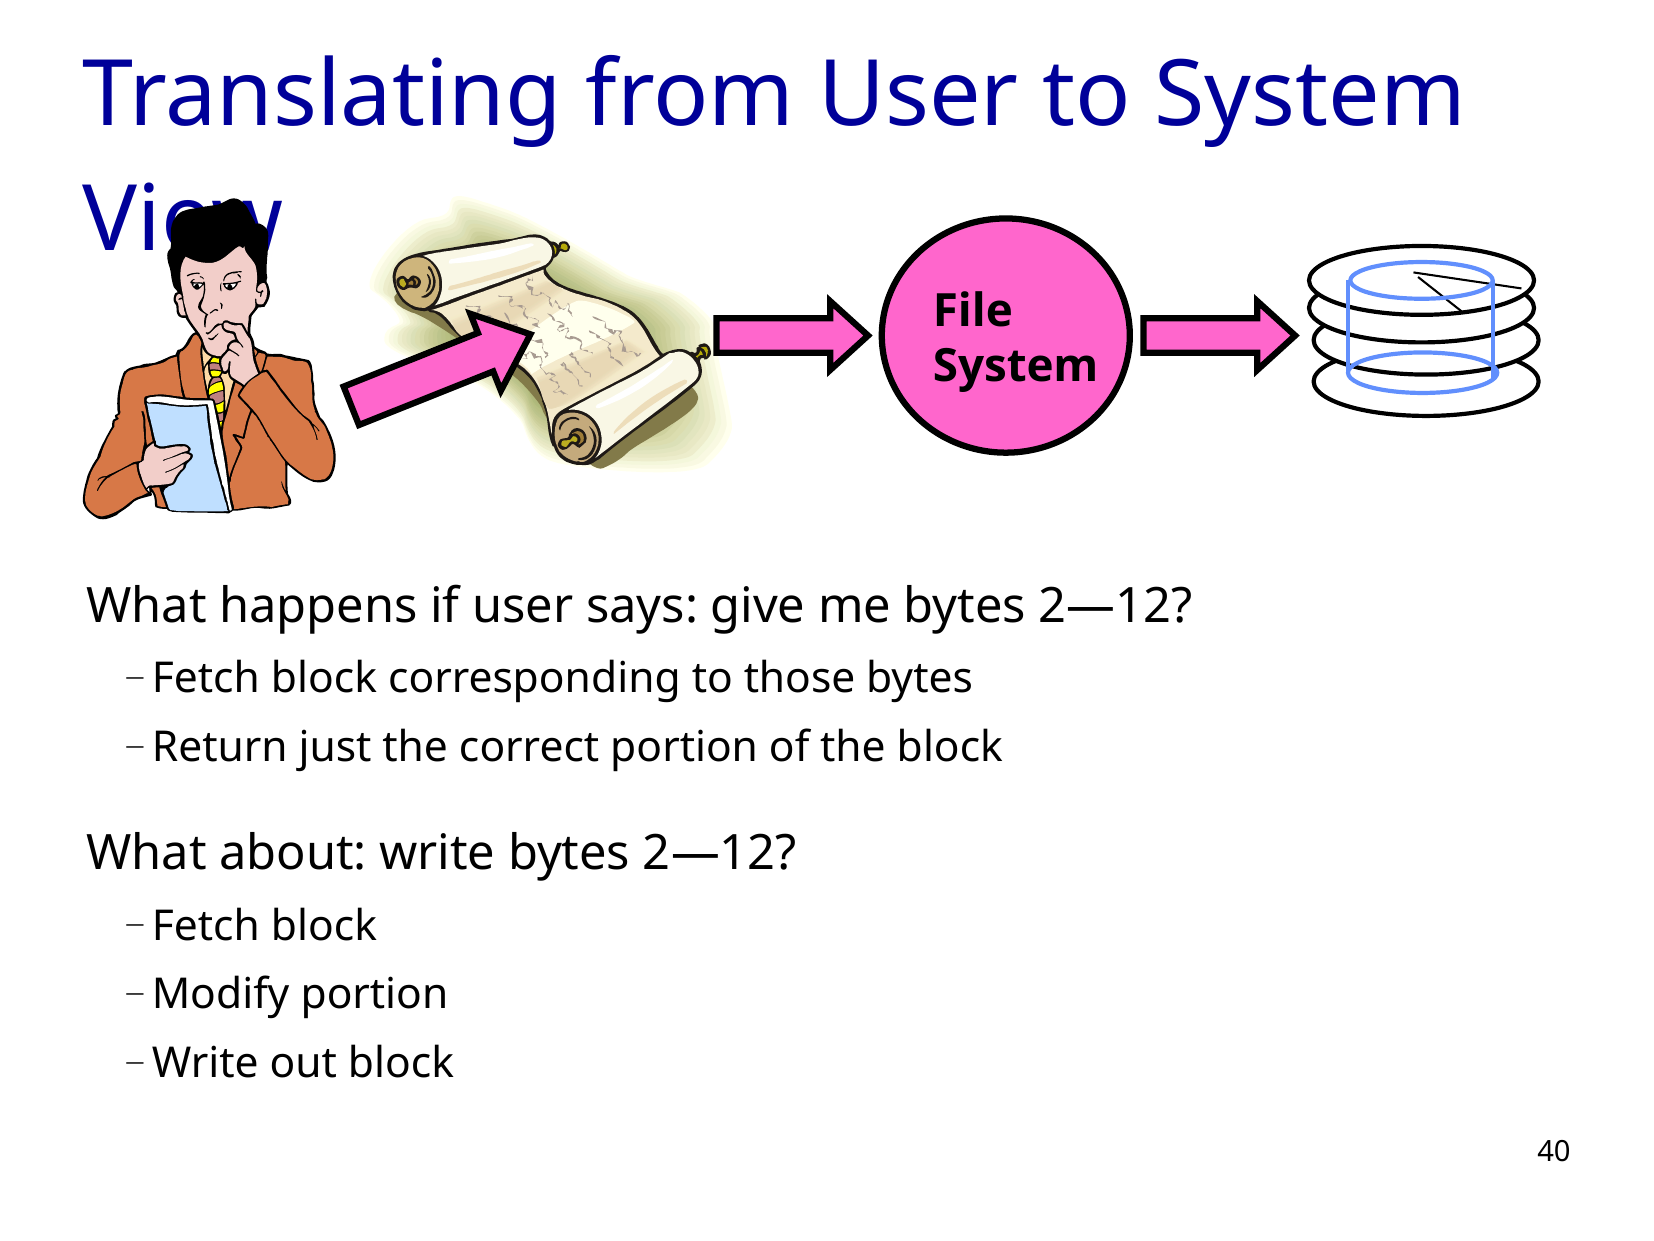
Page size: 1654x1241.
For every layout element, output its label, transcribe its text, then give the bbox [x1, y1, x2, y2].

list What happens if user says: give me bytes 2—12? Fetch block corresponding to those bytes Return just the correct portion of the block What about: write bytes 2—12? Fetch block Modify portion Write out block [60, 570, 1571, 1096]
text_box File System [881, 218, 1130, 453]
text_box [716, 301, 869, 371]
text_box [343, 313, 531, 426]
text_box [1143, 301, 1296, 371]
picture [82, 174, 776, 522]
text_box [1309, 245, 1539, 416]
title Translating from User to System View [82, 49, 1571, 257]
